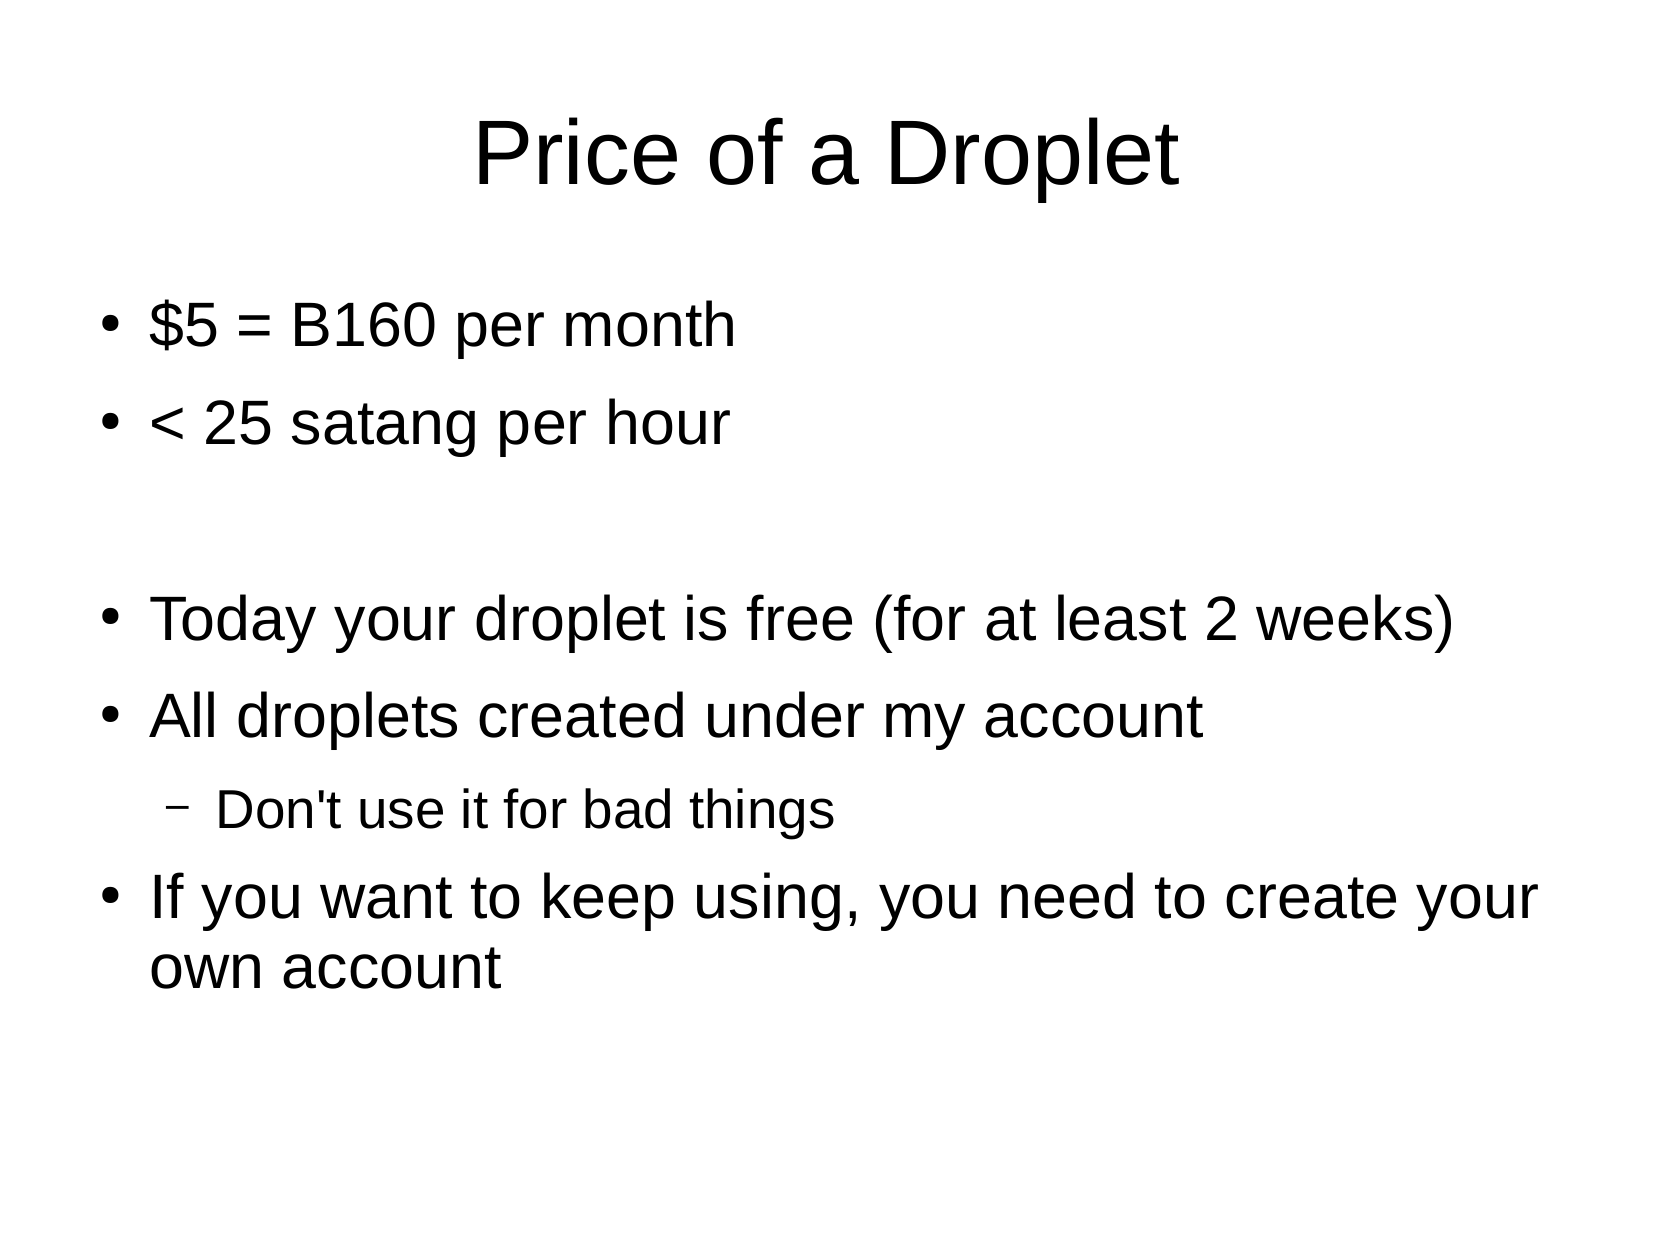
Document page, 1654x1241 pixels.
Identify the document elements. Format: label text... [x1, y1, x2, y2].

list $5 = B160 per month < 25 satang per hour Today your droplet is free (for at least 2 weeks) All droplets created under my account Don't use it for bad things If you want to keep using, you need to create your own account [82, 290, 1571, 1010]
title Price of a Droplet [82, 49, 1571, 257]
